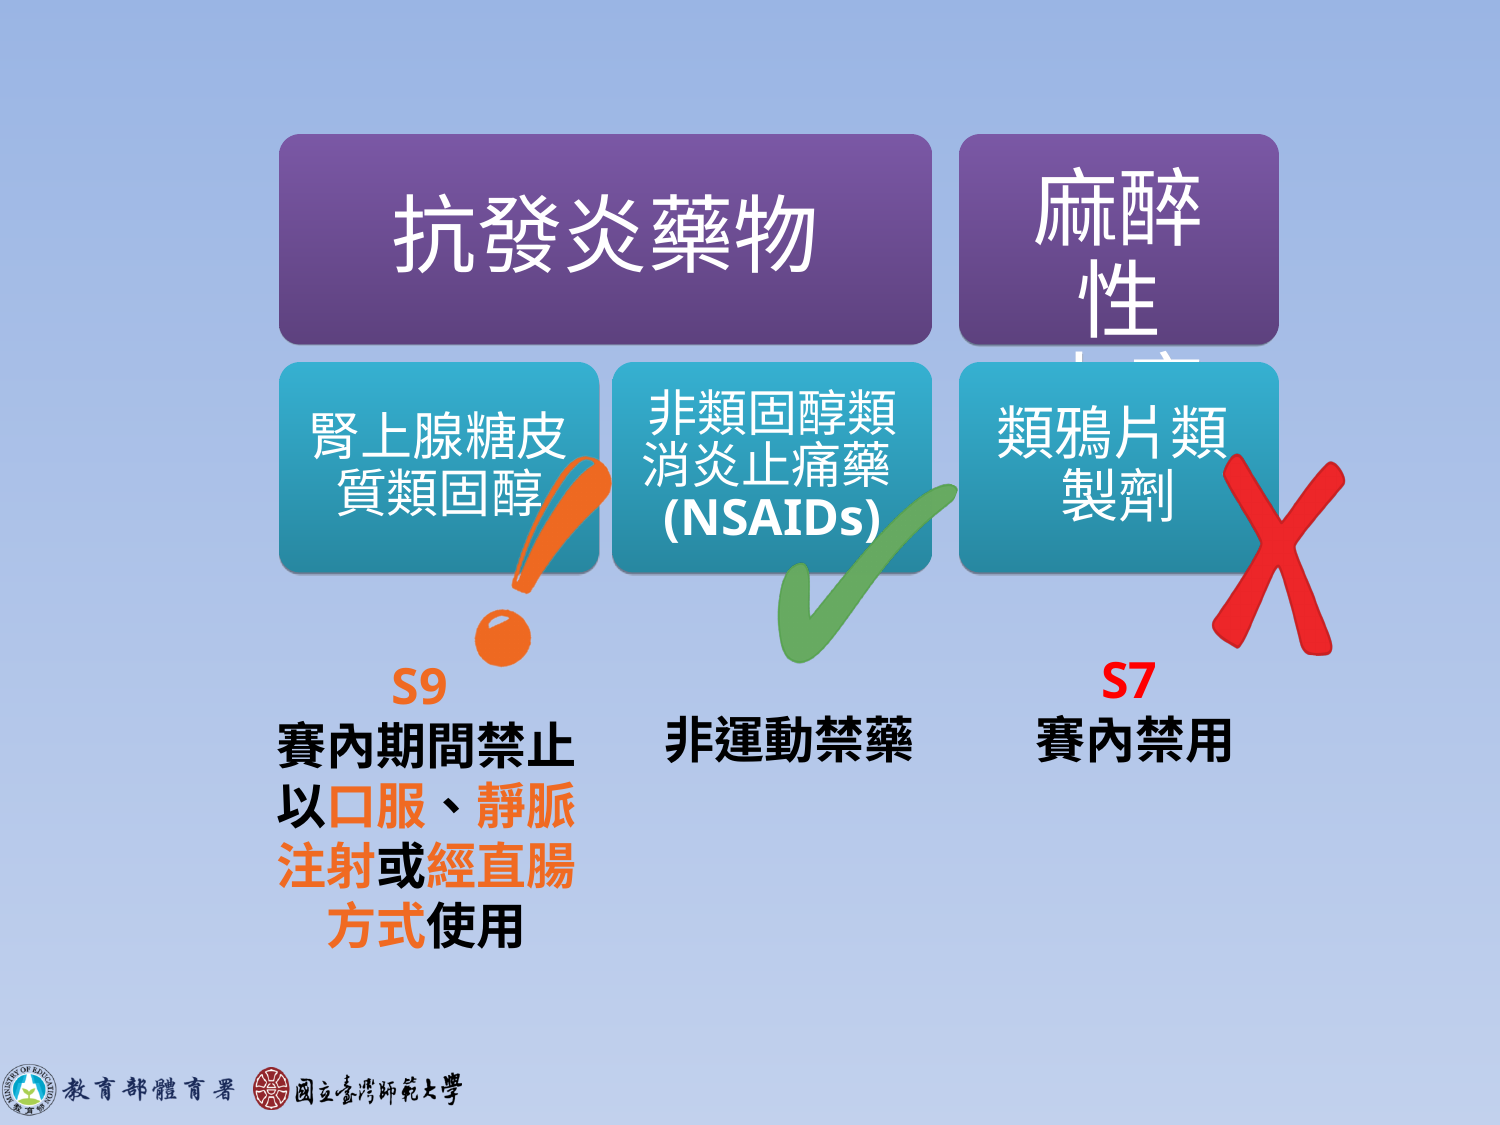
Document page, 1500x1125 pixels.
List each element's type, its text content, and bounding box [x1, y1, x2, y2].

picture [464, 435, 620, 646]
text_box 非運動禁藥 [649, 640, 940, 777]
text_box 麻醉性 止痛劑 [959, 134, 1279, 345]
text_box 非類固醇類消炎止痛藥(NSAIDs) [612, 362, 933, 573]
text_box 抗發炎藥物 [279, 134, 933, 345]
picture [1185, 449, 1373, 659]
text_box 類鴉片類 製劑 [959, 362, 1279, 573]
picture [723, 427, 960, 698]
text_box S9 賽內期間禁止以口服、靜脈注射或經直腸方式使用 [259, 646, 593, 965]
text_box S7 賽內禁用 [988, 640, 1282, 777]
text_box 腎上腺糖皮質類固醇 [279, 362, 599, 573]
